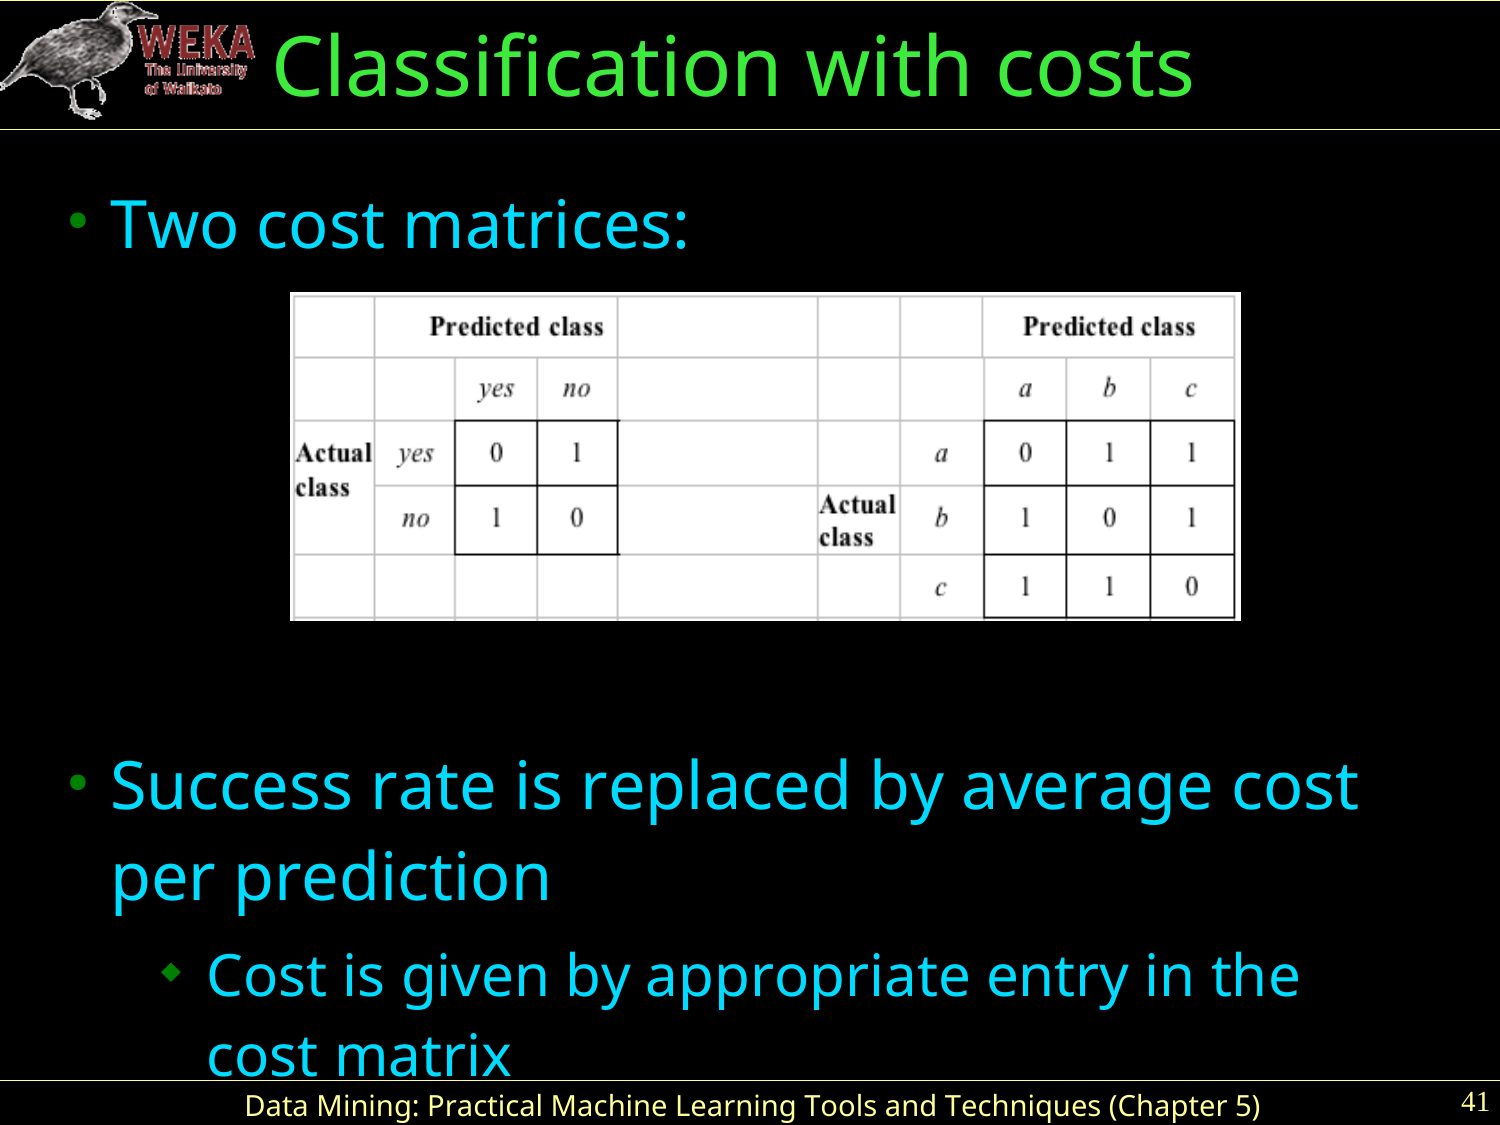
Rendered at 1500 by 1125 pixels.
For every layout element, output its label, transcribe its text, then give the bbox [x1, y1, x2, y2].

title Classification with costs [353, 0, 1429, 159]
list Two cost matrices: Success rate is replaced by average cost per prediction Cost is given by appropriate entry in the cost matrix [67, 177, 1418, 1093]
picture [290, 292, 1241, 621]
picture [0, 1, 266, 129]
